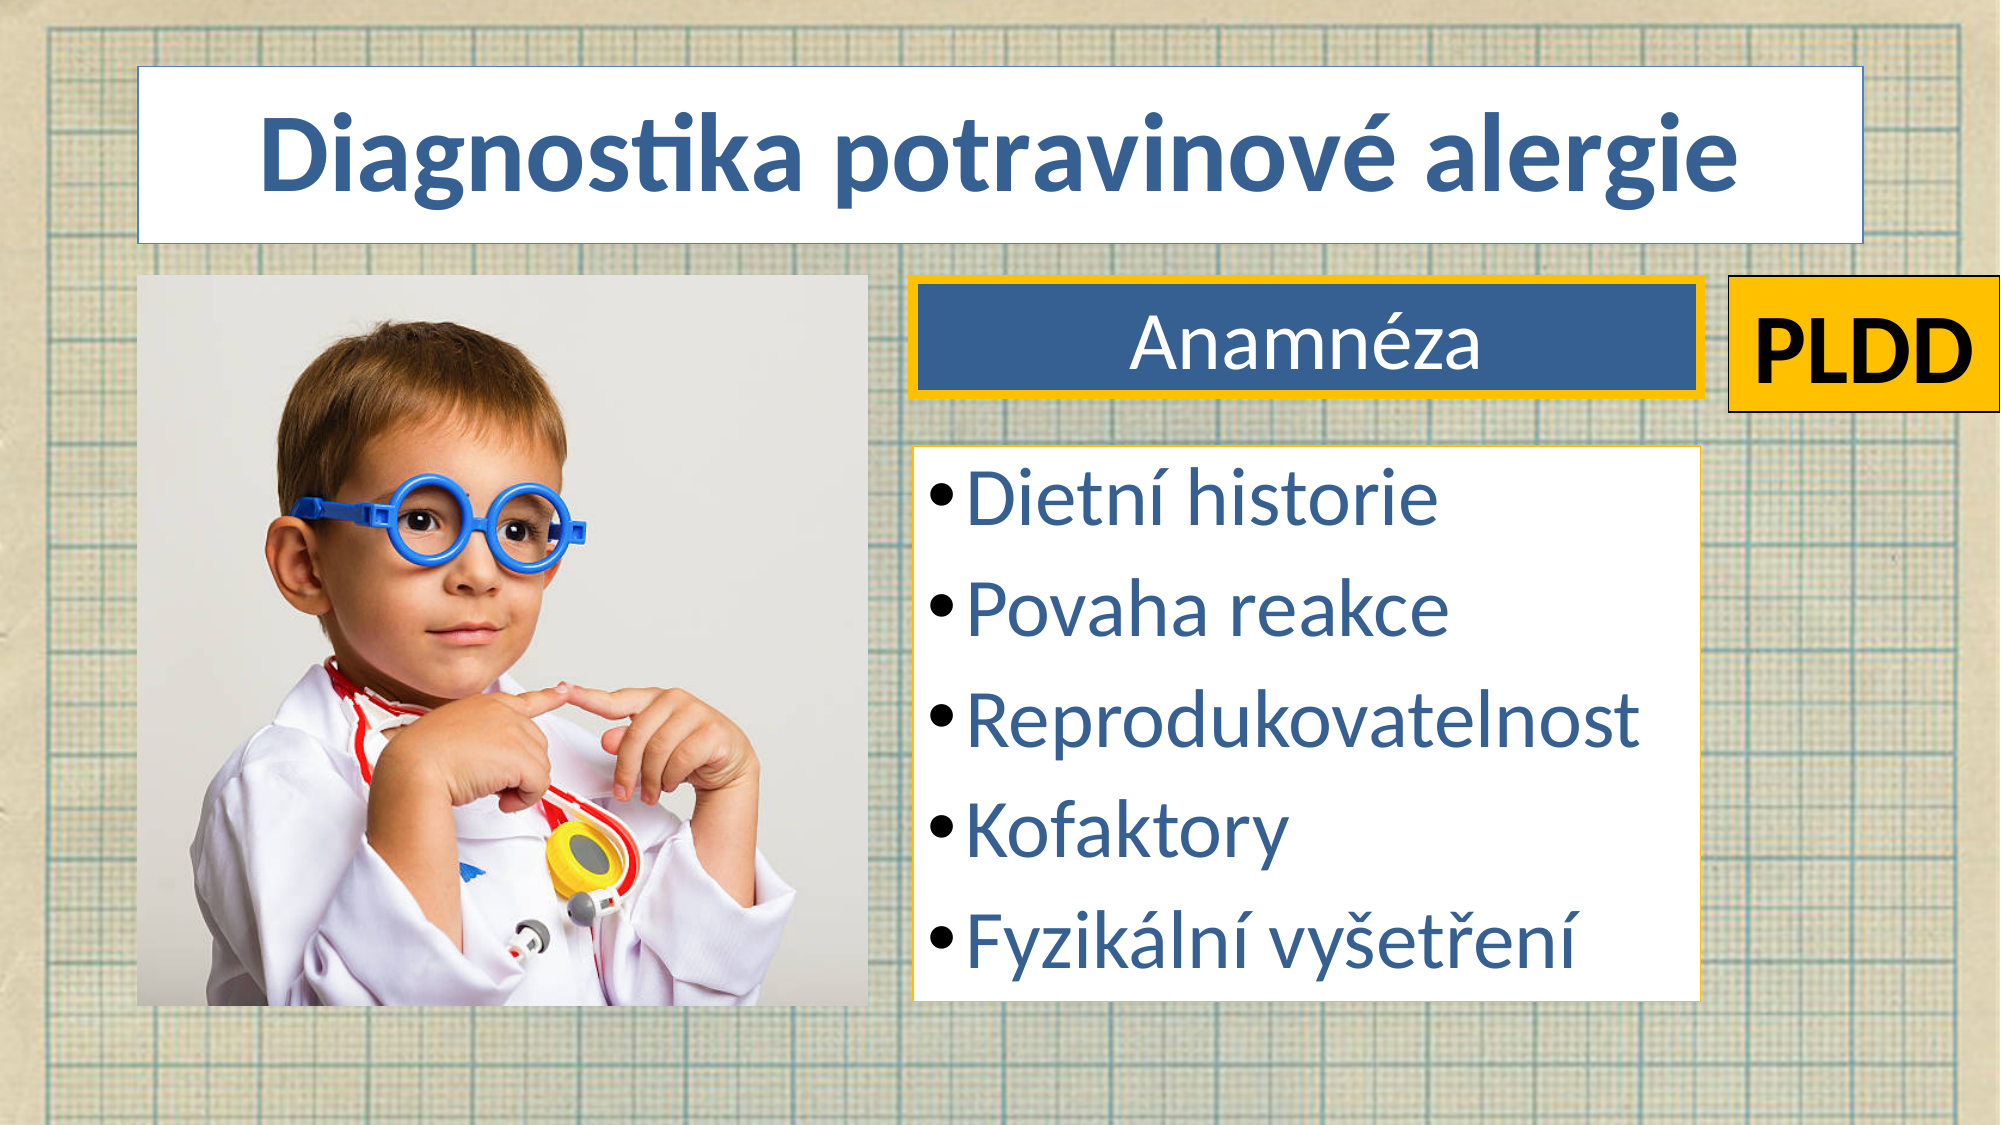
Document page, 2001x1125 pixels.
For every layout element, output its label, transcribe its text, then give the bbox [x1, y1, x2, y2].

picture [0, 0, 2000, 1125]
text_box Diagnostika potravinové alergie [137, 66, 1863, 244]
text_box PLDD [1728, 275, 2000, 413]
text_box Anamnéza [913, 279, 1700, 394]
list Dietní historie Povaha reakce Reprodukovatelnost Kofaktory Fyzikální vyšetření [912, 446, 1701, 1002]
